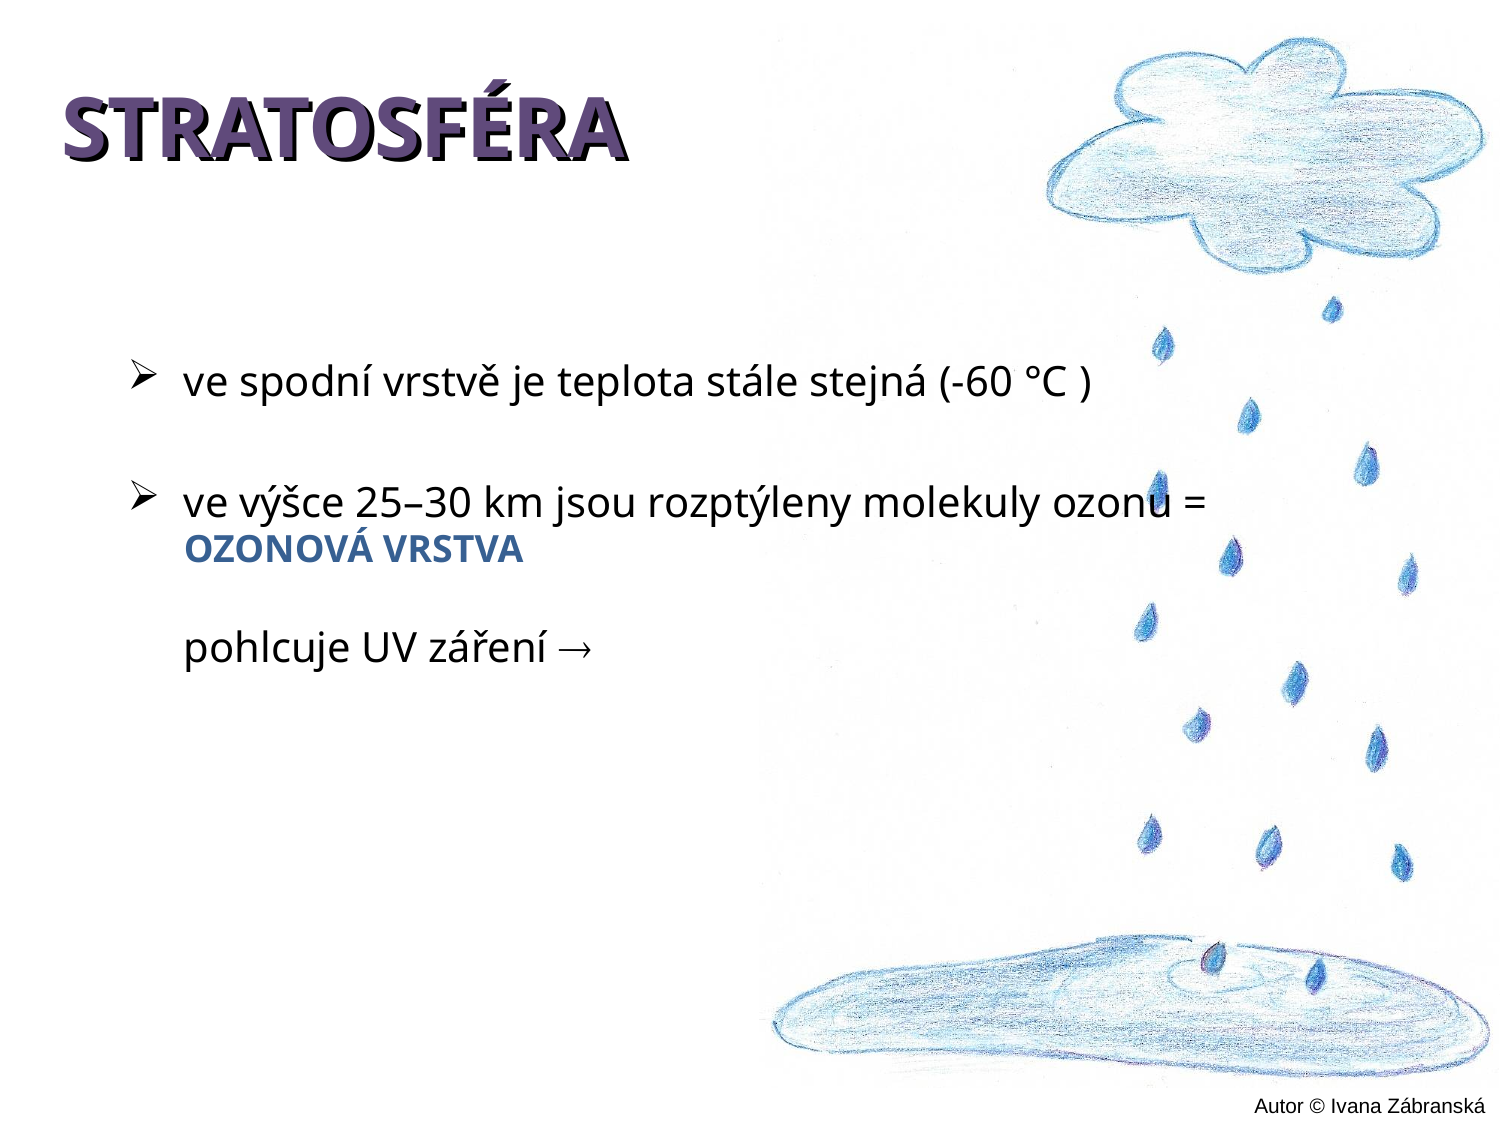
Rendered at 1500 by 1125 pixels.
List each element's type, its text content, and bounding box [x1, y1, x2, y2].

picture [759, 23, 1500, 1088]
title STRATOSFÉRA [46, 46, 1454, 202]
list ve spodní vrstvě je teplota stále stejná (-60 °C ) ve výšce 25–30 km jsou rozptýleny molekuly ozonu = OZONOVÁ VRSTVA pohlcuje UV záření  [112, 347, 1375, 901]
text_box Autor © Ivana Zábranská [1239, 1084, 1500, 1125]
